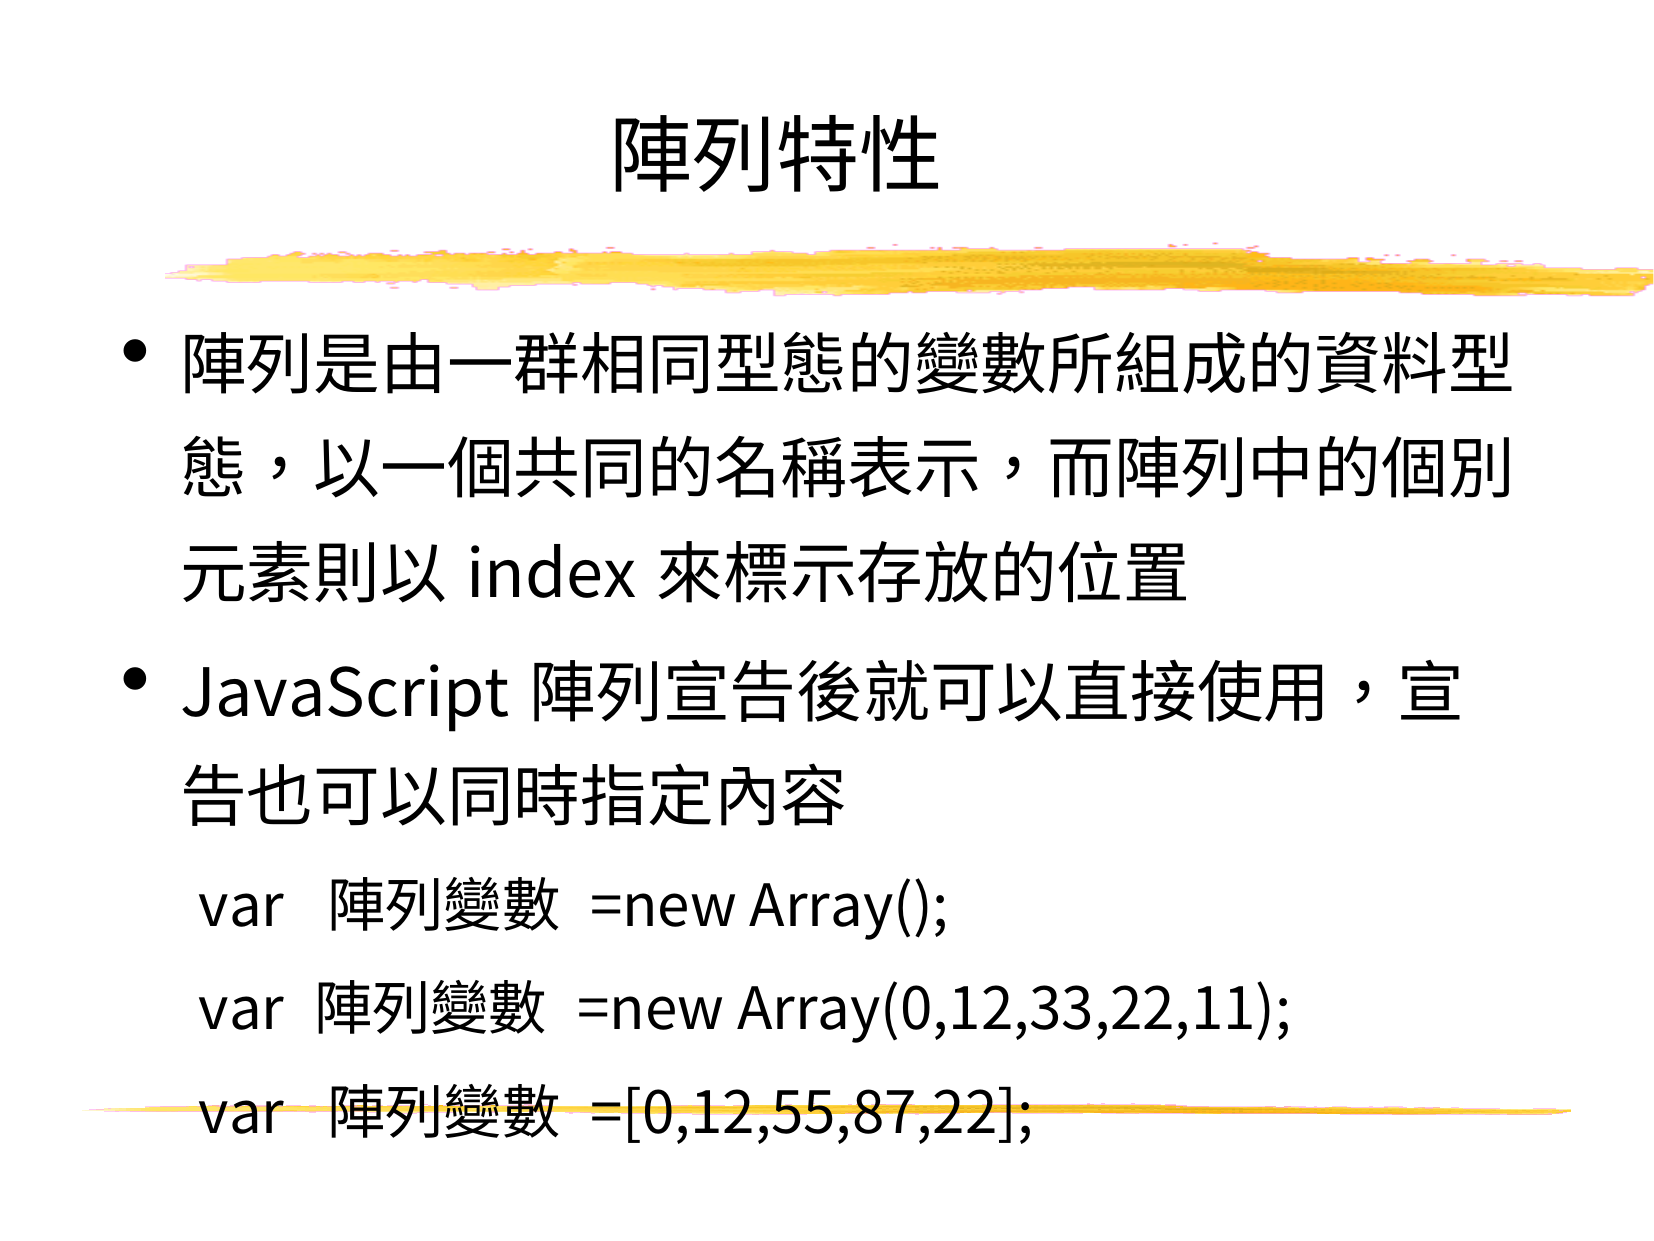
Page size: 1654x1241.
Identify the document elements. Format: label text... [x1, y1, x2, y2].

picture [1530, 1102, 1571, 1117]
picture [165, 237, 1654, 308]
picture [82, 1102, 124, 1117]
list 陣列是由一群相同型態的變數所組成的資料型態，以一個共同的名稱表示，而陣列中的個別元素則以index來標示存放的位置 JavaScript陣列宣告後就可以直接使用，宣告也可以同時指定內容 var 陣列變數 =new Array(); var 陣列變數 =new Array(0,12,33,22,11); var 陣列變數 =[0,12,55,87,22]; [124, 302, 1530, 1193]
title 陣列特性 [73, 39, 1479, 249]
